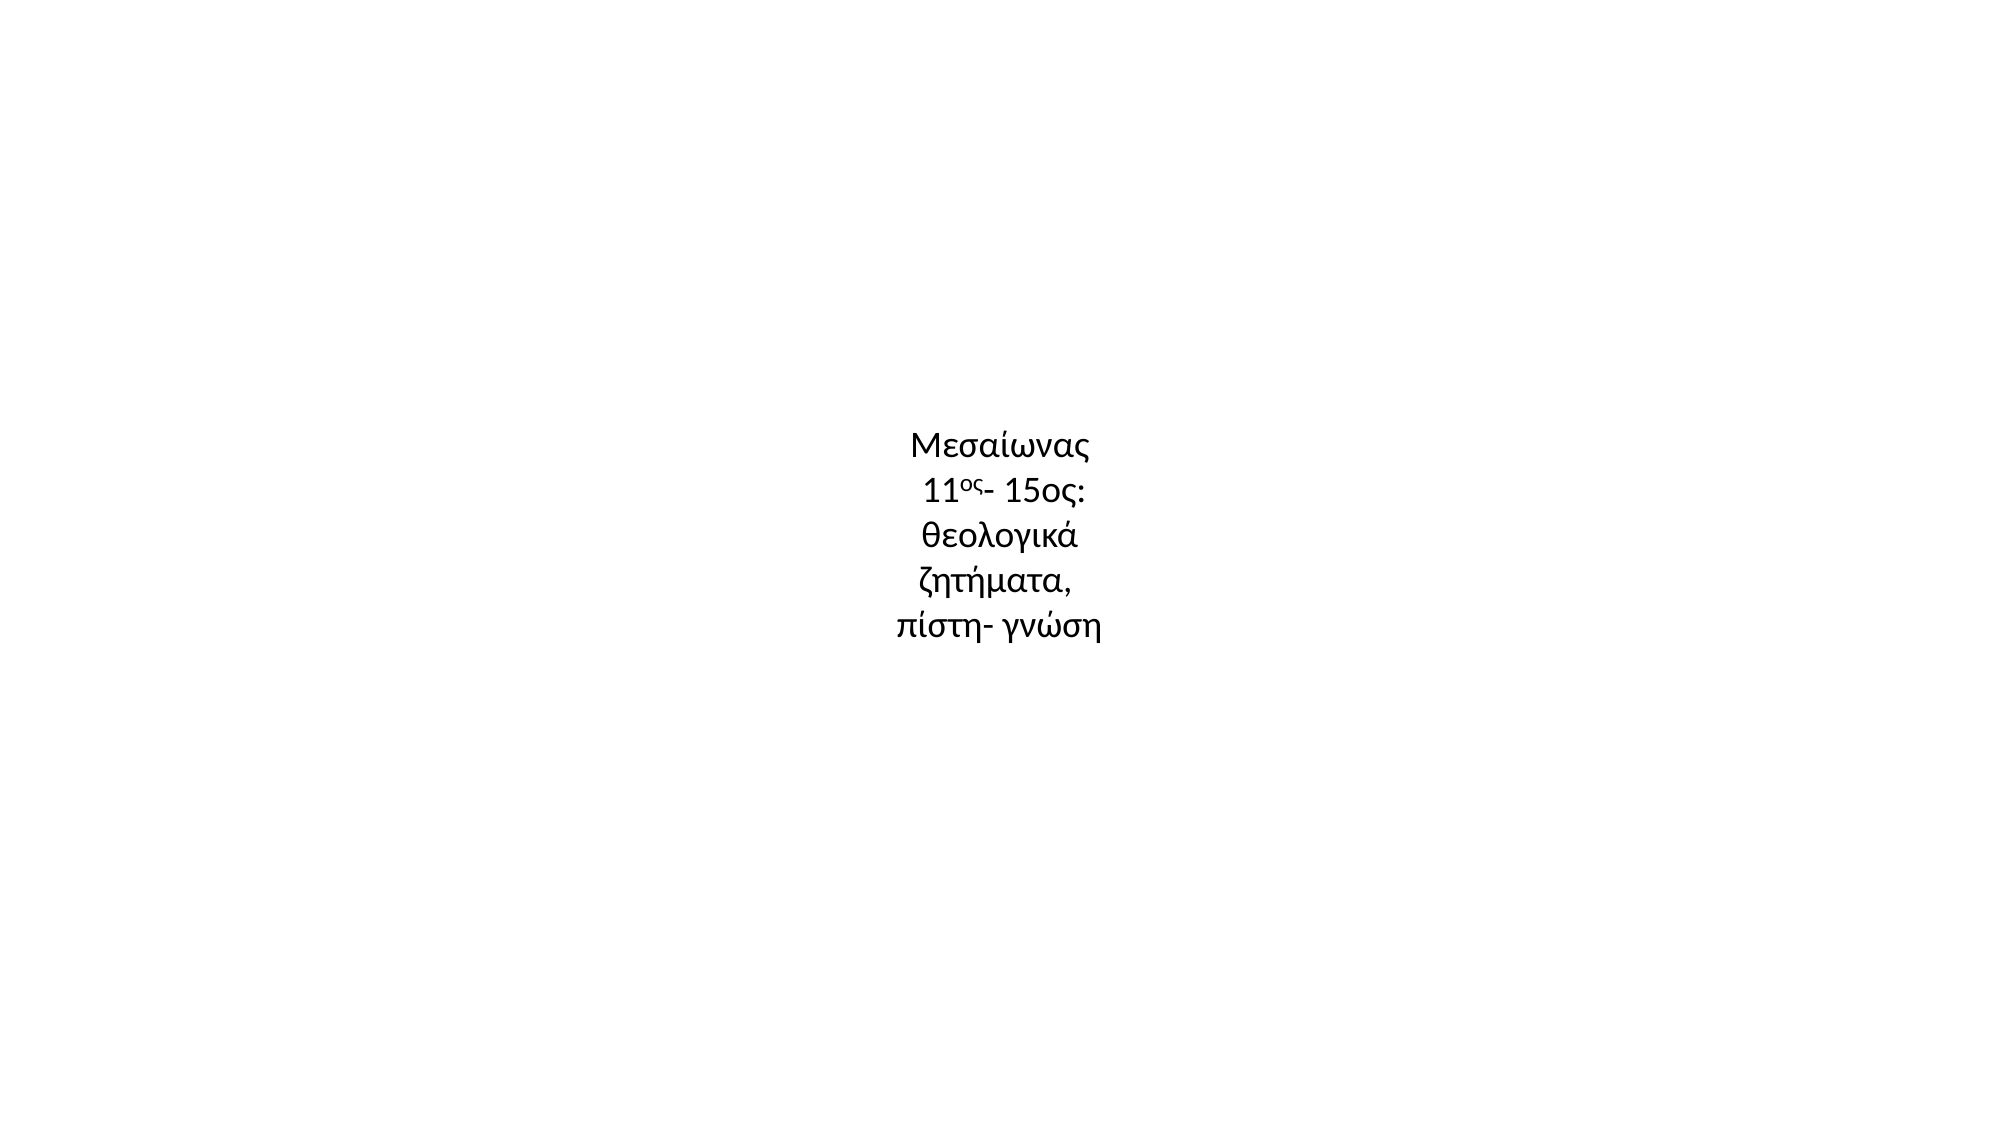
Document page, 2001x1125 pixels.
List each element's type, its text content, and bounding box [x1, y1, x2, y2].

text_box Μεσαίωνας 11ος- 15ος: θεολογικά ζητήματα, πίστη- γνώση [849, 412, 1150, 655]
